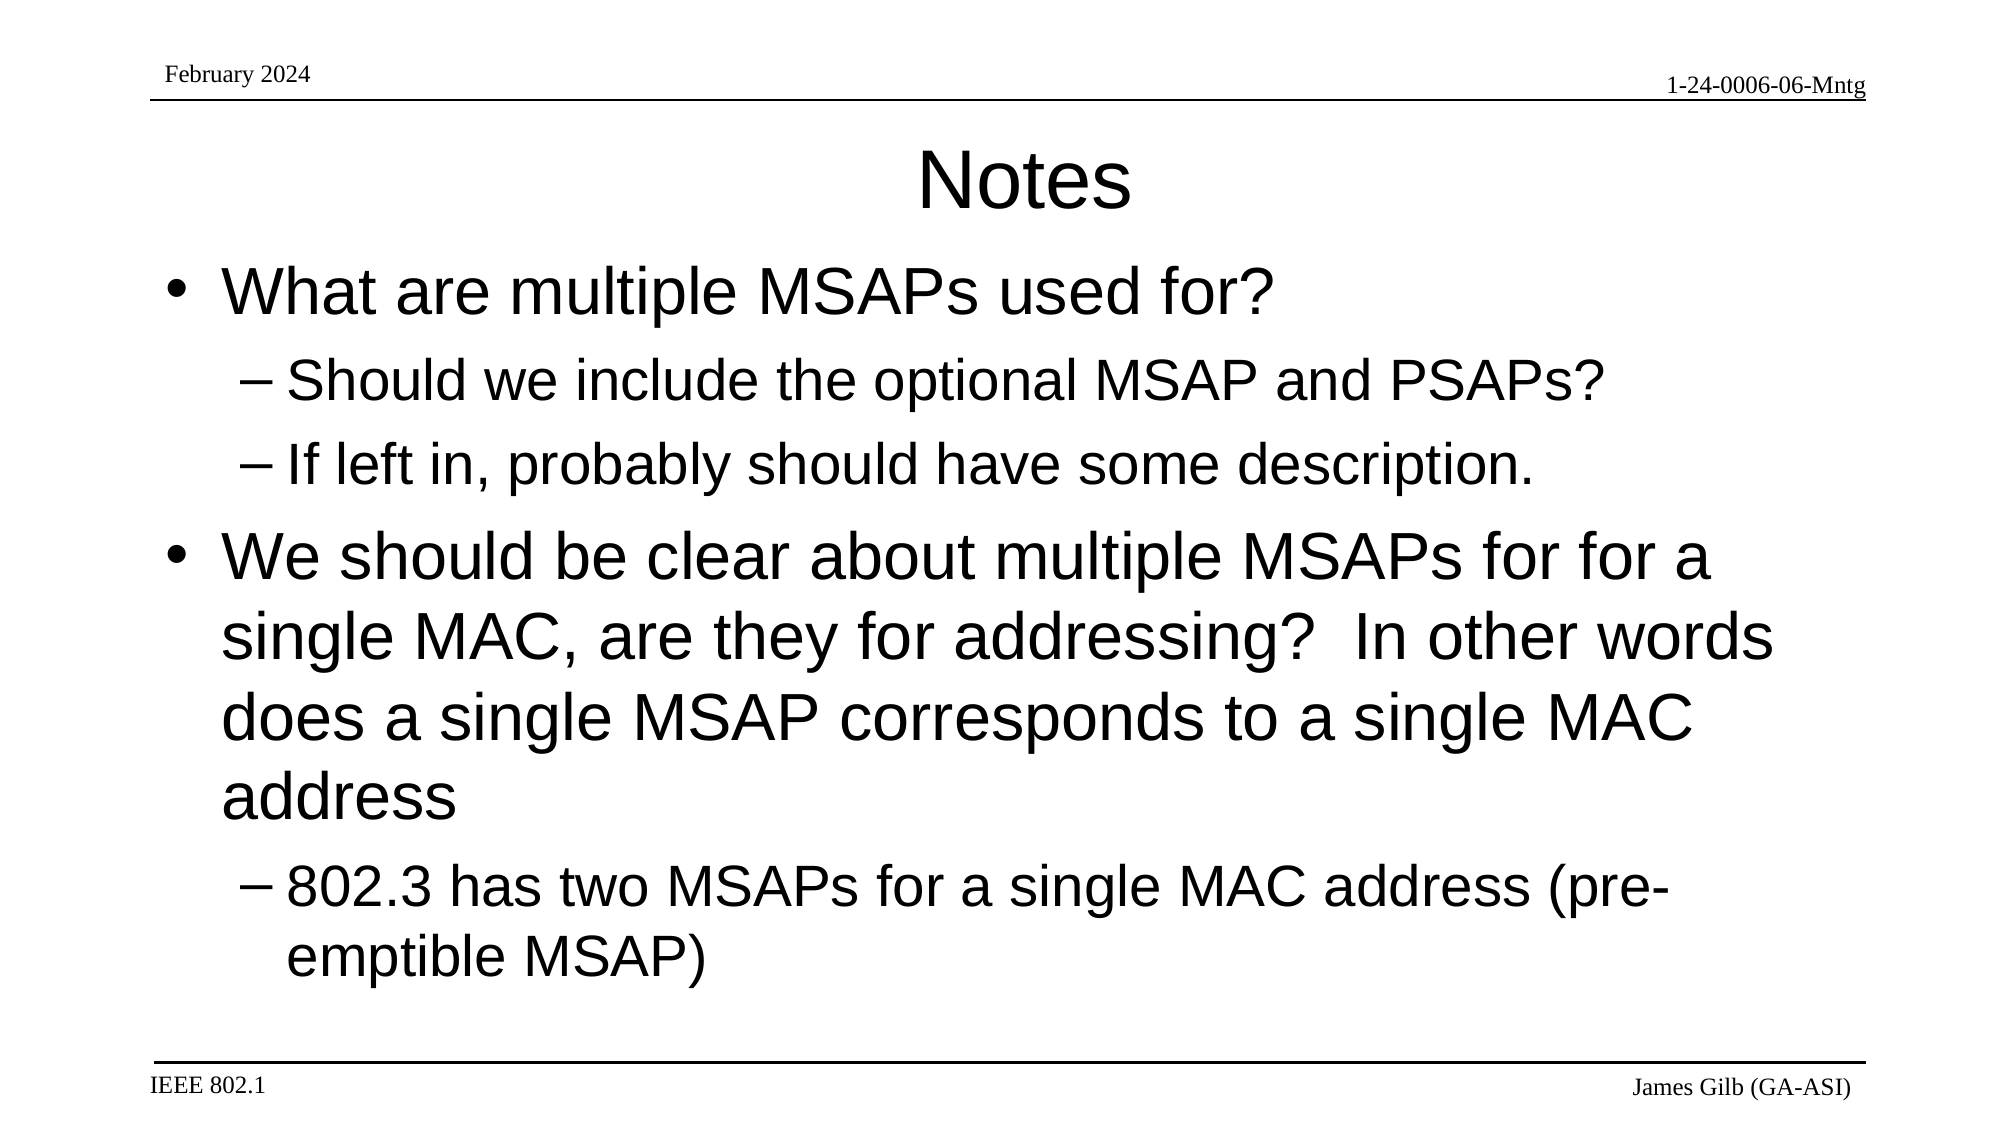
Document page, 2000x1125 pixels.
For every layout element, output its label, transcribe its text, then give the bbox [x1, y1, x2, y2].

title Notes [149, 112, 1900, 238]
list What are multiple MSAPs used for? Should we include the optional MSAP and PSAPs? If left in, probably should have some description. We should be clear about multiple MSAPs for for a single MAC, are they for addressing? In other words does a single MSAP corresponds to a single MAC address 802.3 has two MSAPs for a single MAC address (pre-emptible MSAP) [149, 239, 1900, 1051]
